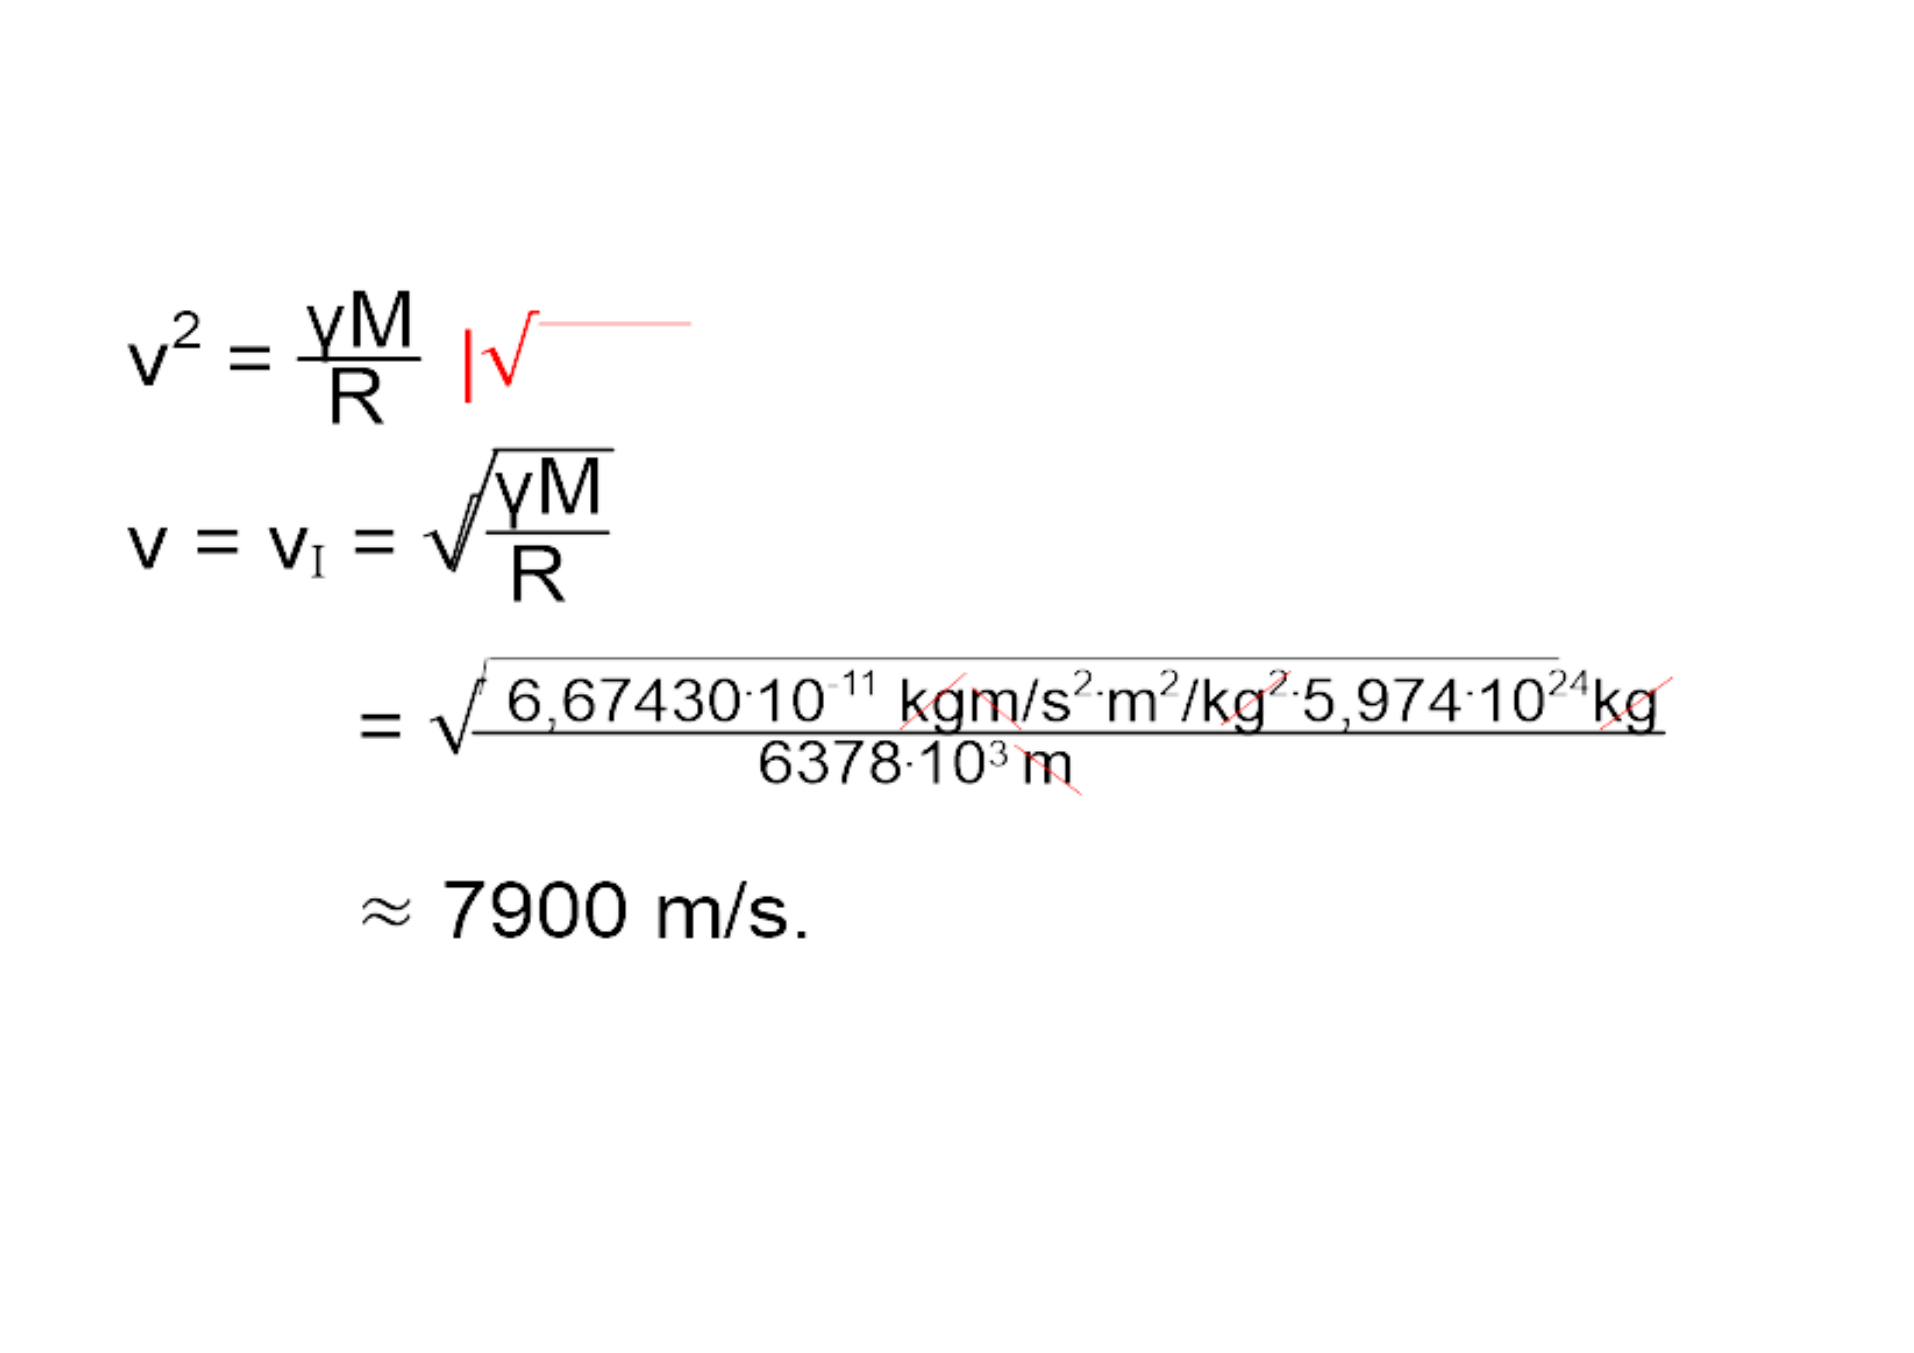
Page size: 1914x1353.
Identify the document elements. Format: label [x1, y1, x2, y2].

picture [54, 103, 1837, 1044]
